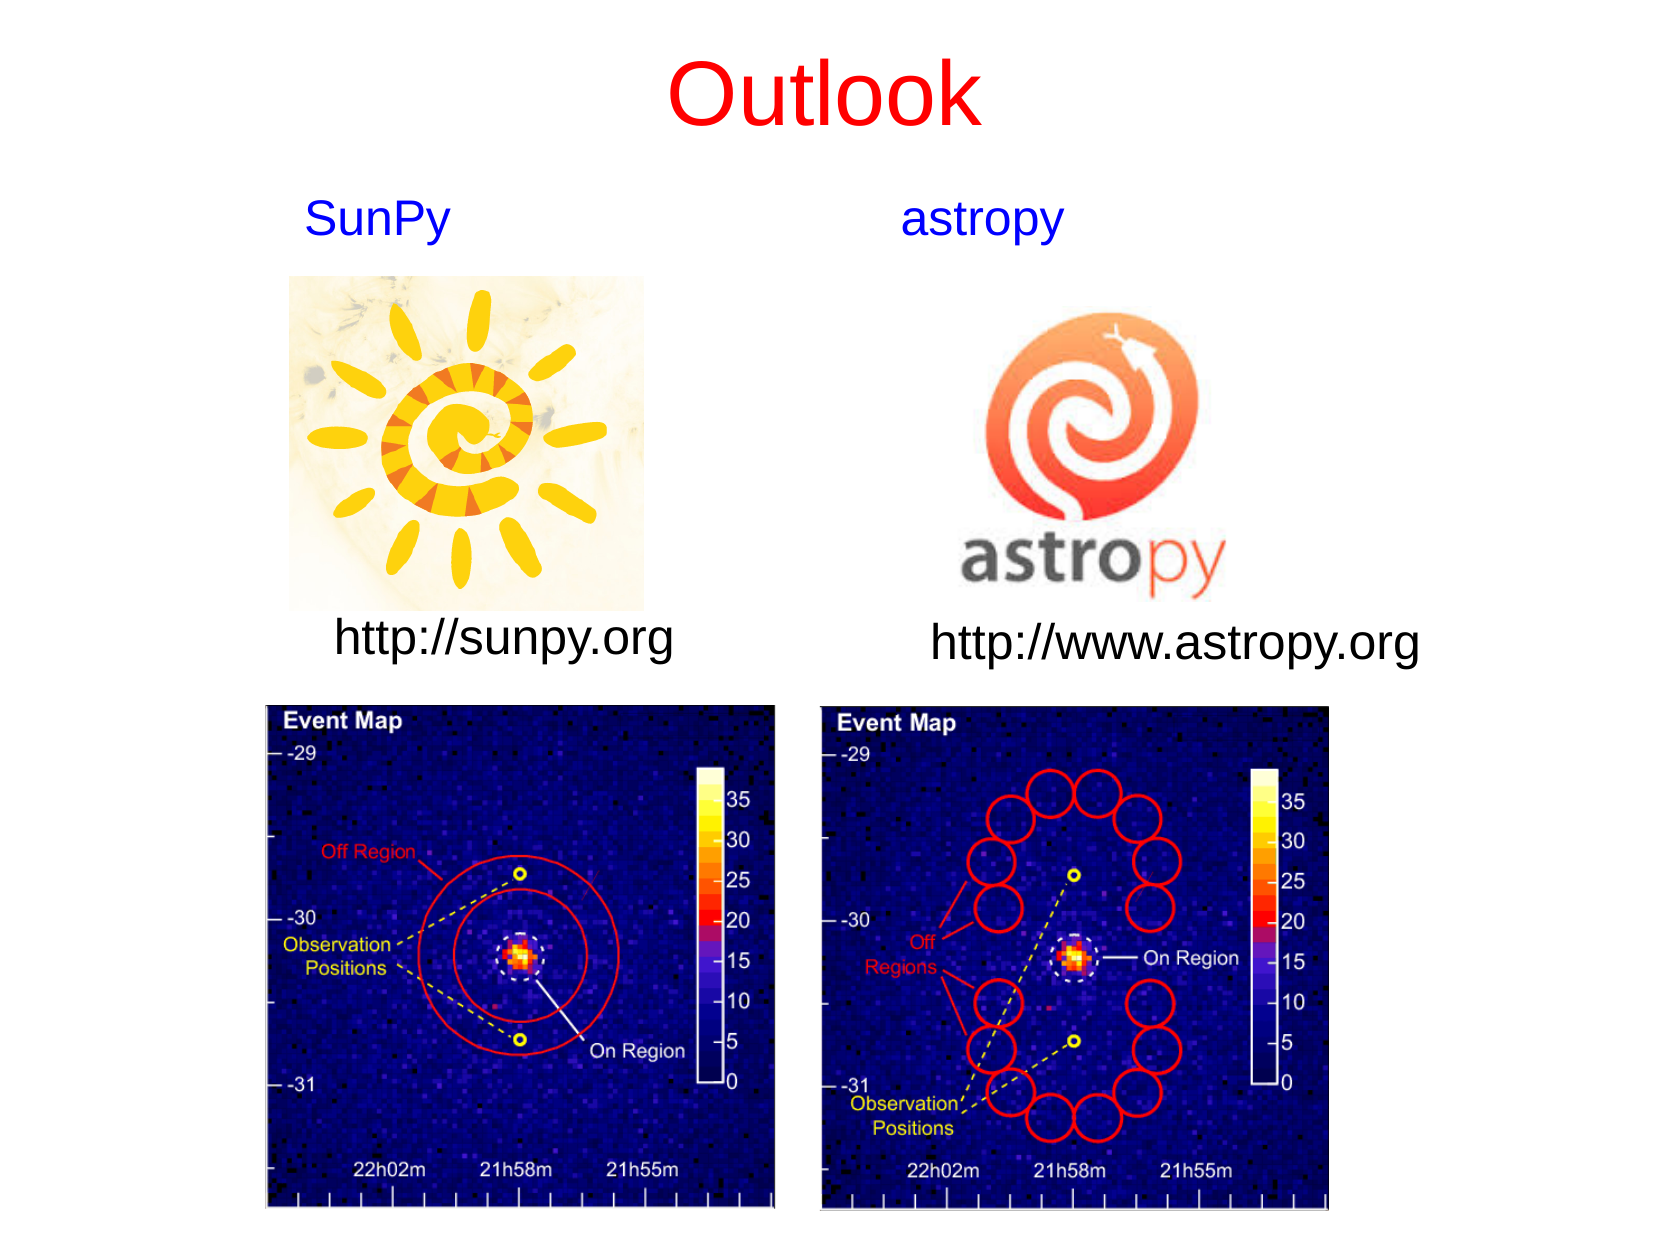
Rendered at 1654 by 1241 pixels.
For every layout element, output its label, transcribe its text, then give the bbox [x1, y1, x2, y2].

text_box SunPy [289, 183, 885, 366]
text_box astropy [885, 183, 1565, 366]
picture [944, 366, 1241, 602]
text_box Outlook [37, 37, 1613, 151]
text_box http://www.astropy.org [915, 607, 1506, 734]
picture [265, 705, 1329, 1211]
picture [289, 366, 644, 611]
text_box http://sunpy.org [318, 602, 733, 705]
